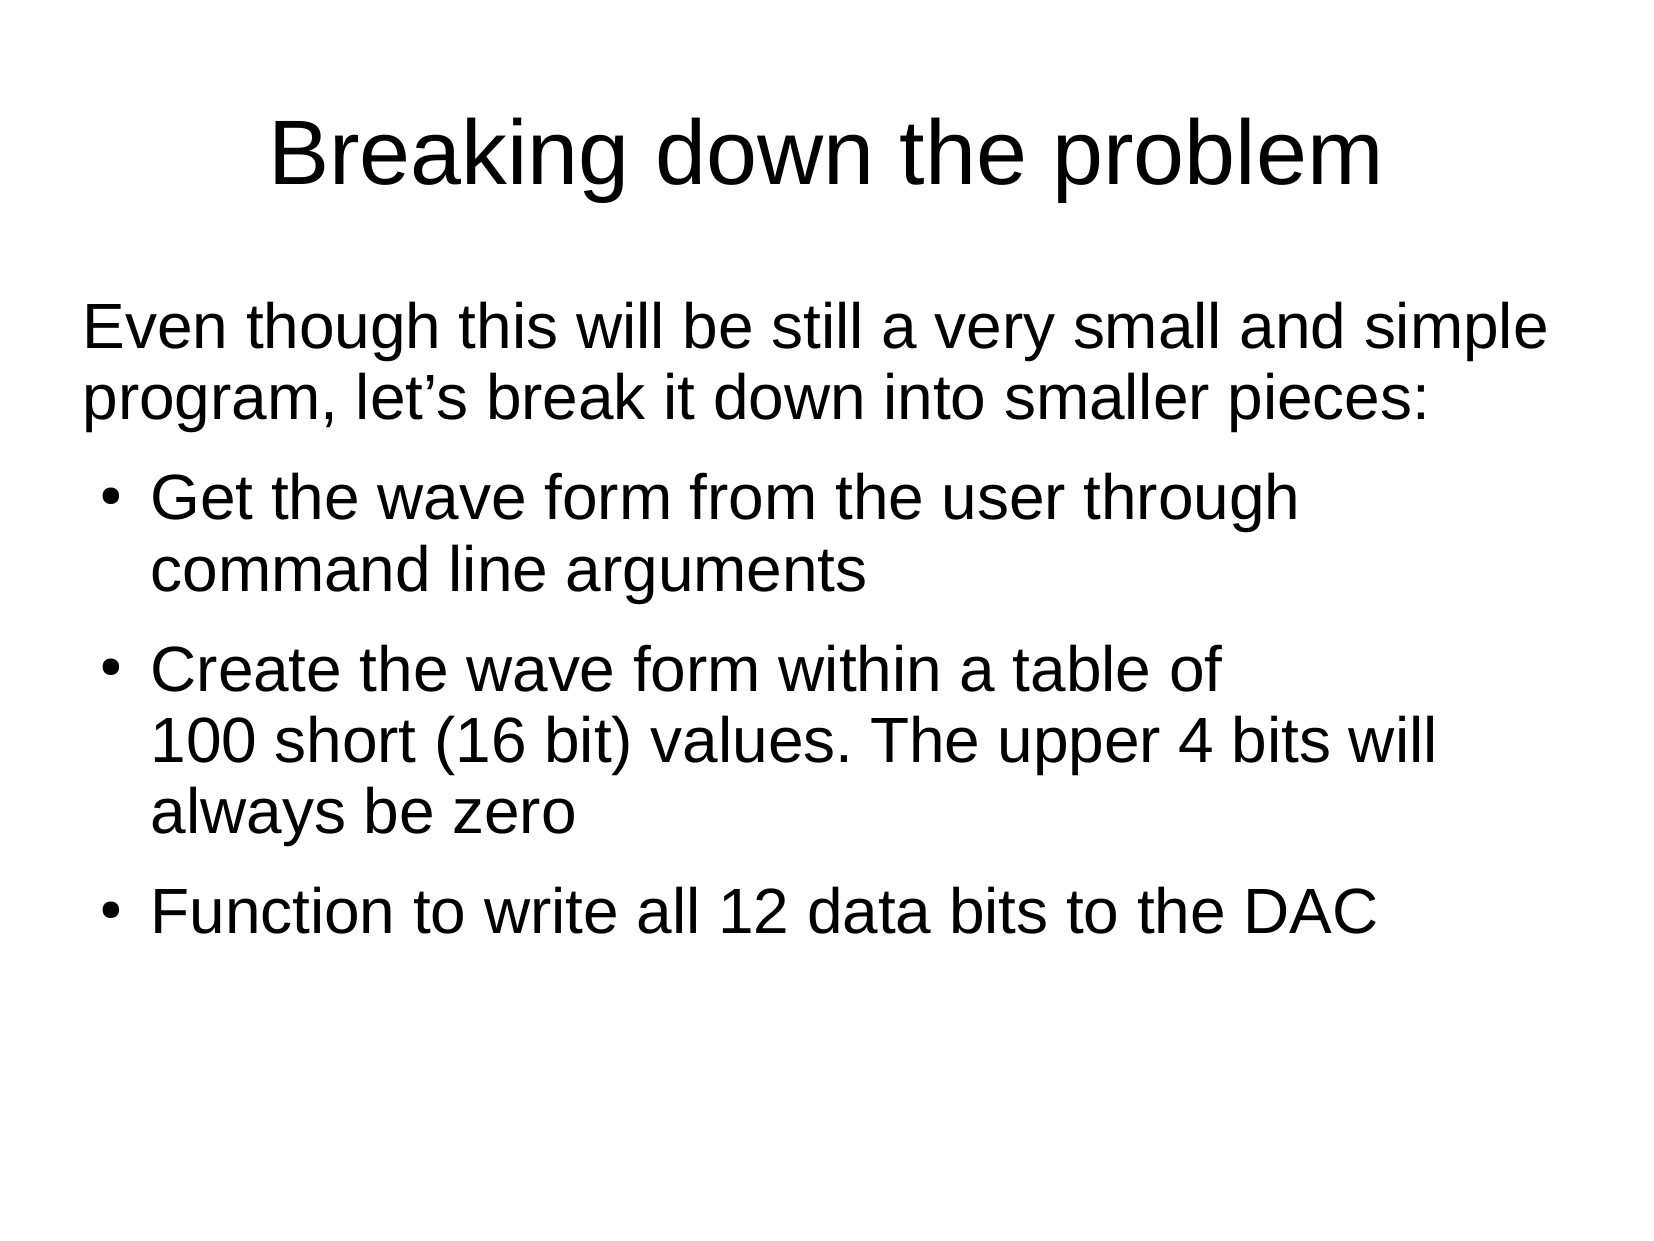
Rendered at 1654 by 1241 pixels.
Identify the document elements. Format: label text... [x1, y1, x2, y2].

list Even though this will be still a very small and simple program, let’s break it down into smaller pieces: Get the wave form from the user through command line arguments Create the wave form within a table of 100 short (16 bit) values. The upper 4 bits will always be zero Function to write all 12 data bits to the DAC [82, 290, 1571, 1010]
title Breaking down the problem [82, 49, 1571, 257]
